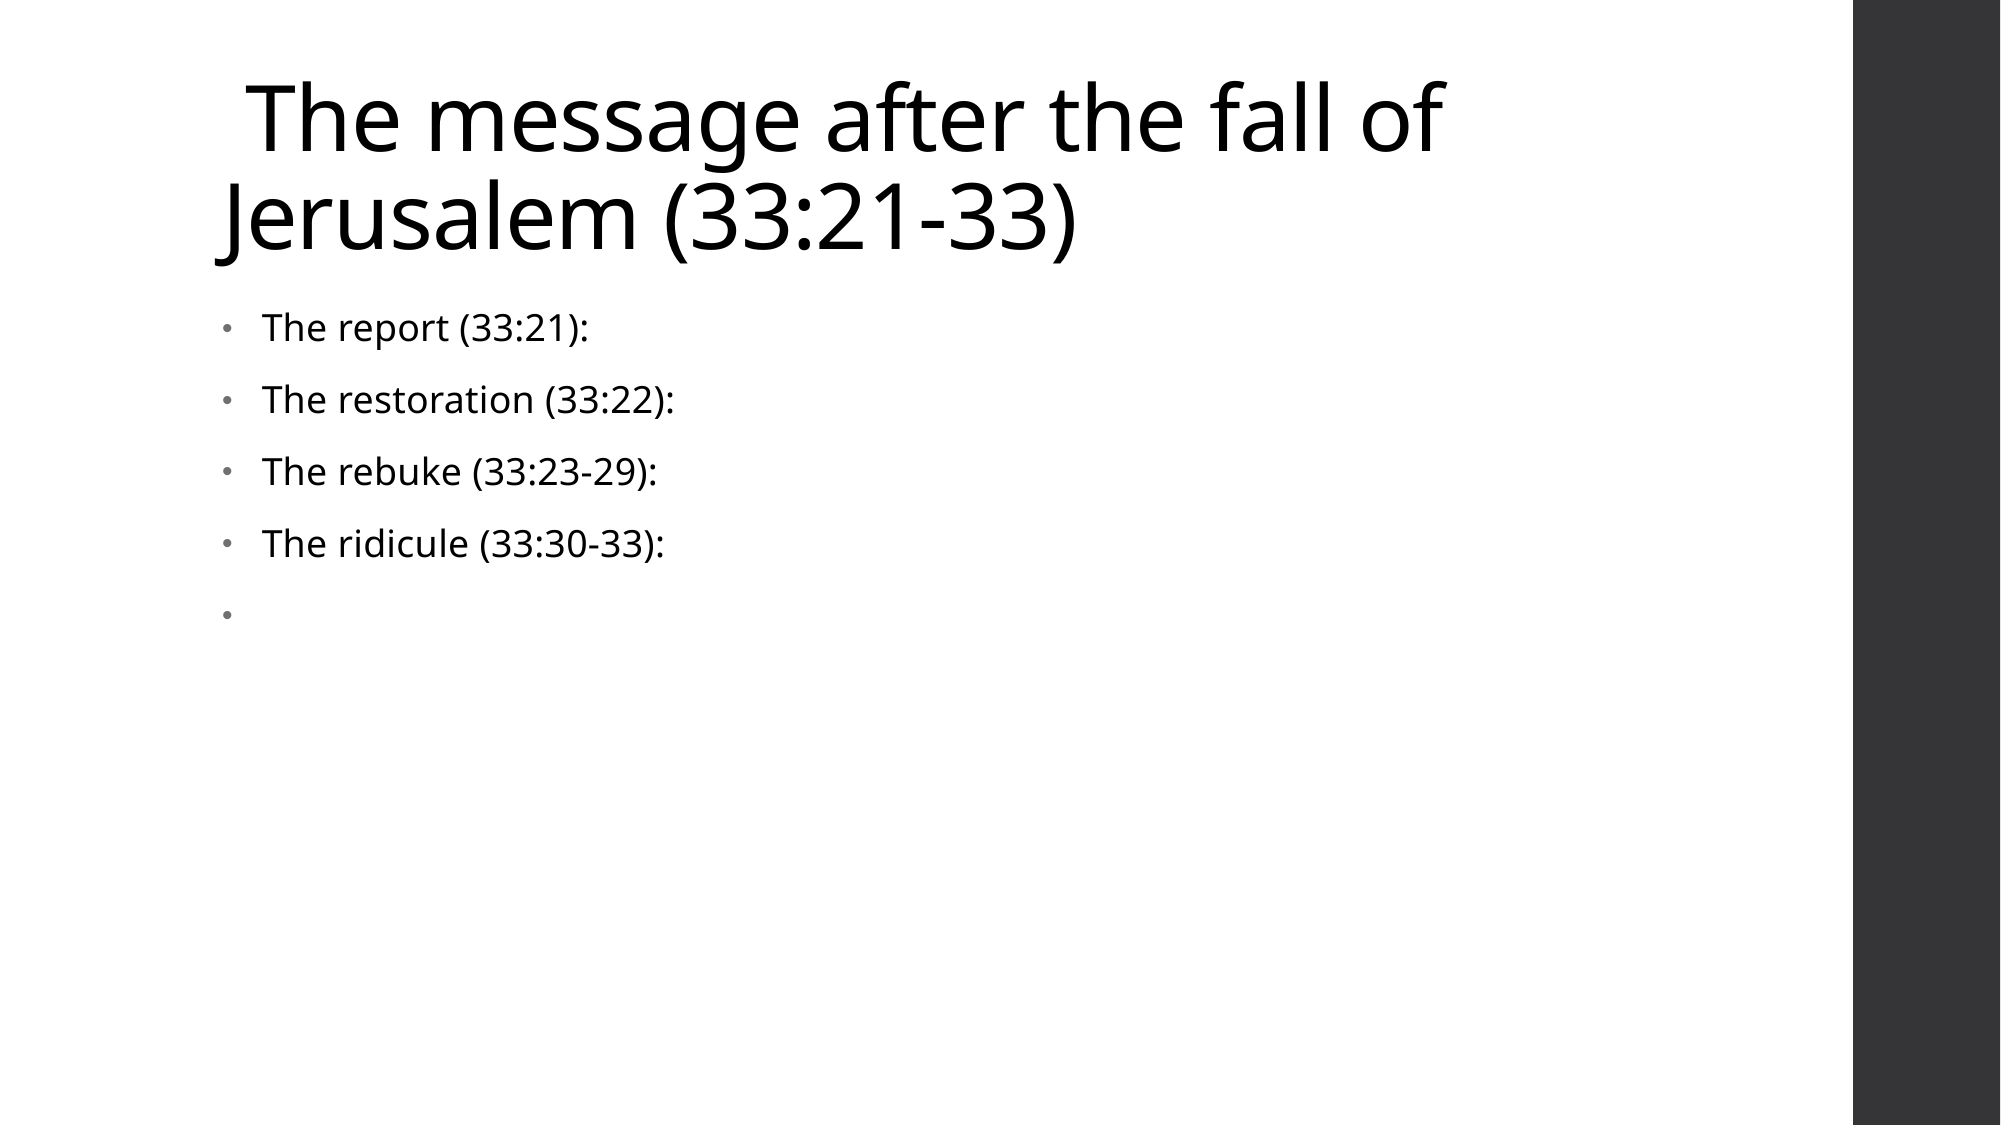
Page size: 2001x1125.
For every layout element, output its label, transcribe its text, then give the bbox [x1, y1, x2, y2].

list The report (33:21): The restoration (33:22): The rebuke (33:23-29): The ridicule (33:30-33): [206, 299, 1617, 1014]
title The message after the fall of Jerusalem (33:21-33) [206, 60, 1797, 278]
